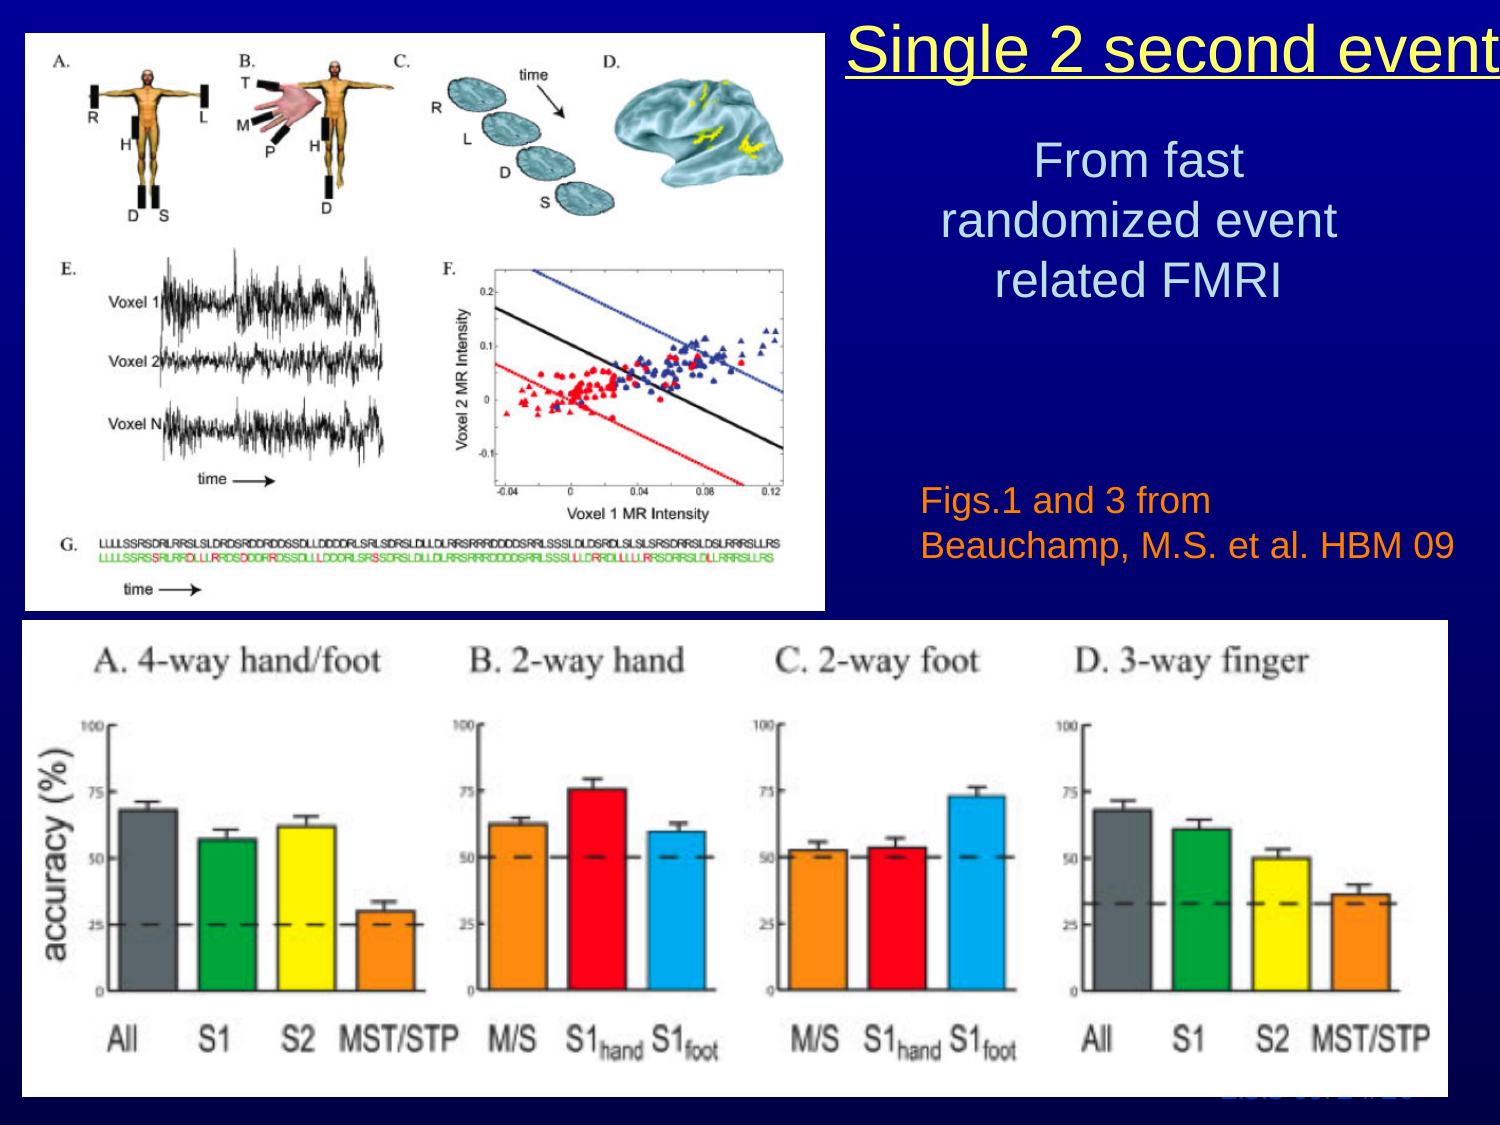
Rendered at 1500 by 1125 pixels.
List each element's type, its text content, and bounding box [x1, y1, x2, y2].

text_box Figs.1 and 3 from Beauchamp, M.S. et al. HBM 09 [905, 468, 1471, 574]
text_box From fast randomized event related FMRI [892, 119, 1386, 316]
picture [22, 620, 1448, 1097]
picture [25, 33, 825, 611]
title Single 2 second event [781, 0, 1500, 98]
